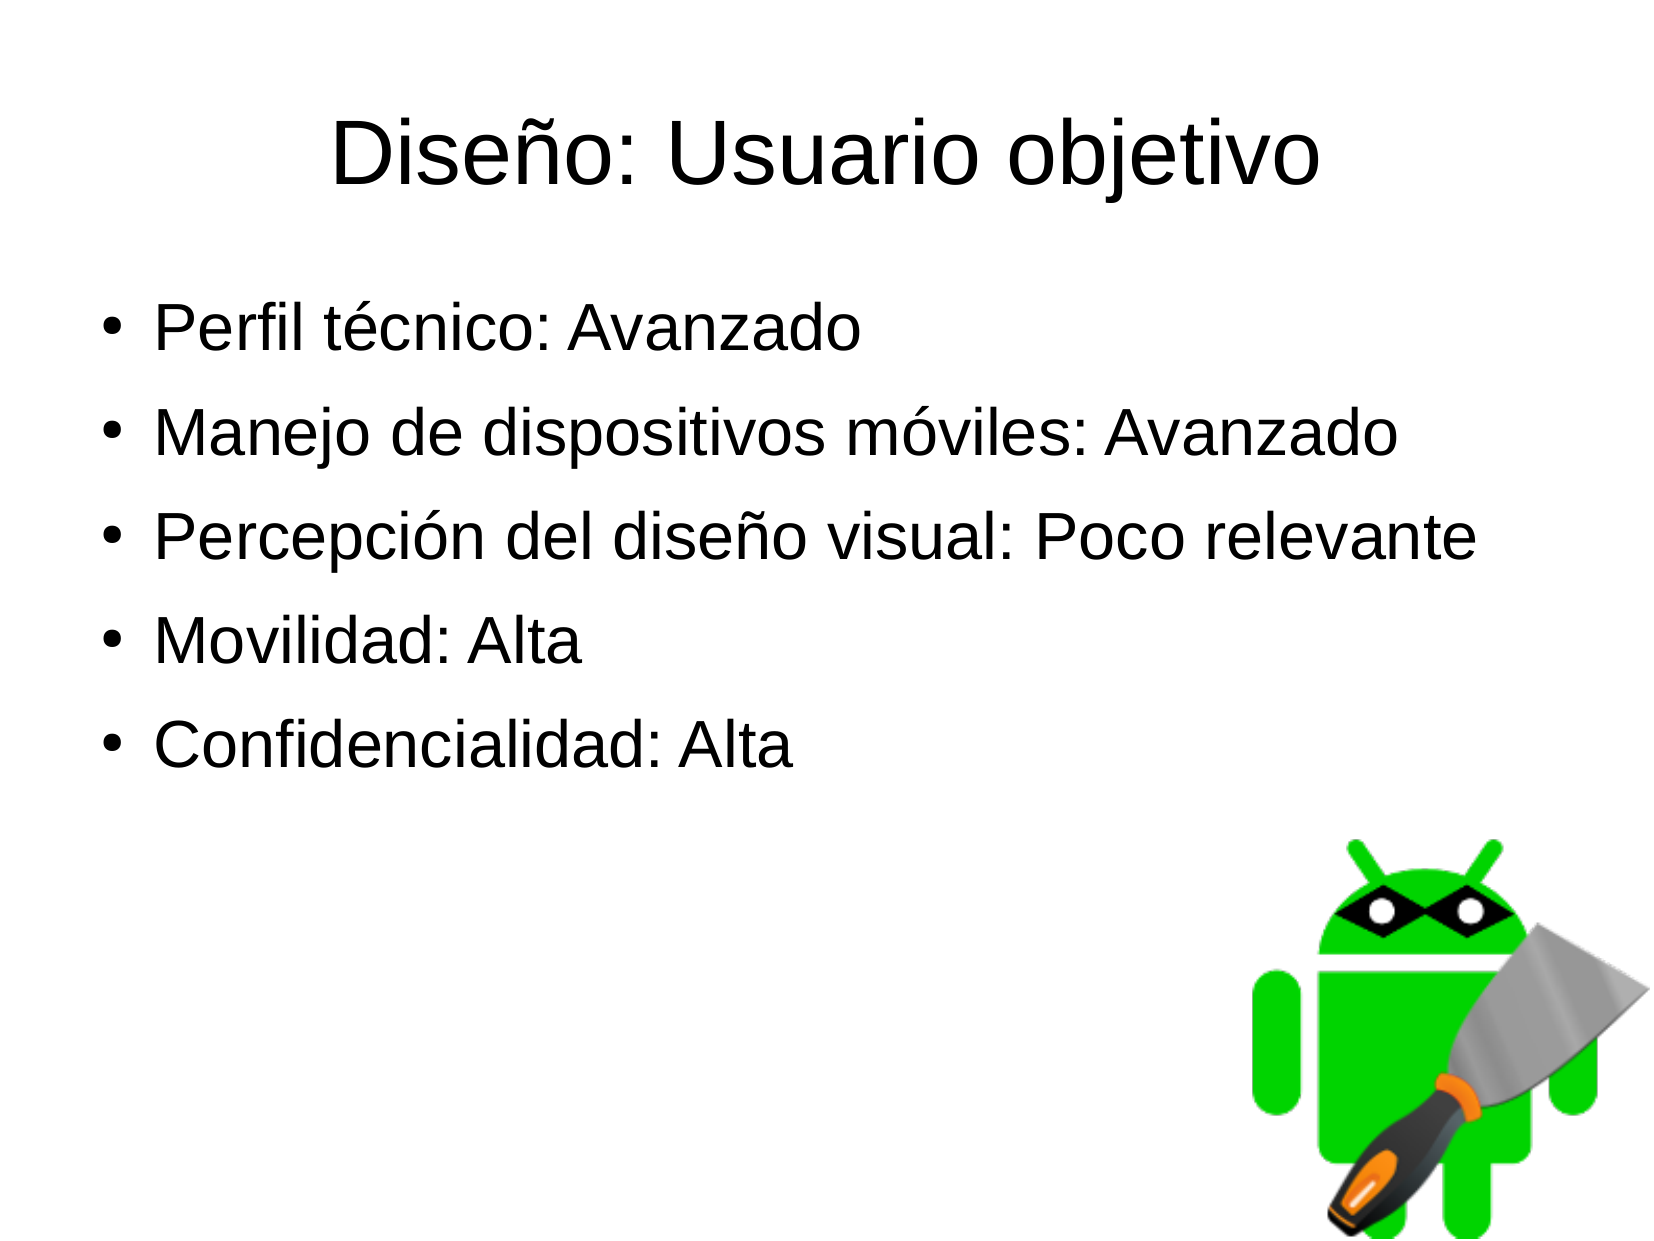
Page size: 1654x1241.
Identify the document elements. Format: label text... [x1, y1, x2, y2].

list Perfil técnico: Avanzado Manejo de dispositivos móviles: Avanzado Percepción del diseño visual: Poco relevante Movilidad: Alta Confidencialidad: Alta [82, 290, 1571, 1109]
title Diseño: Usuario objetivo [82, 49, 1571, 257]
picture [1251, 838, 1652, 1239]
